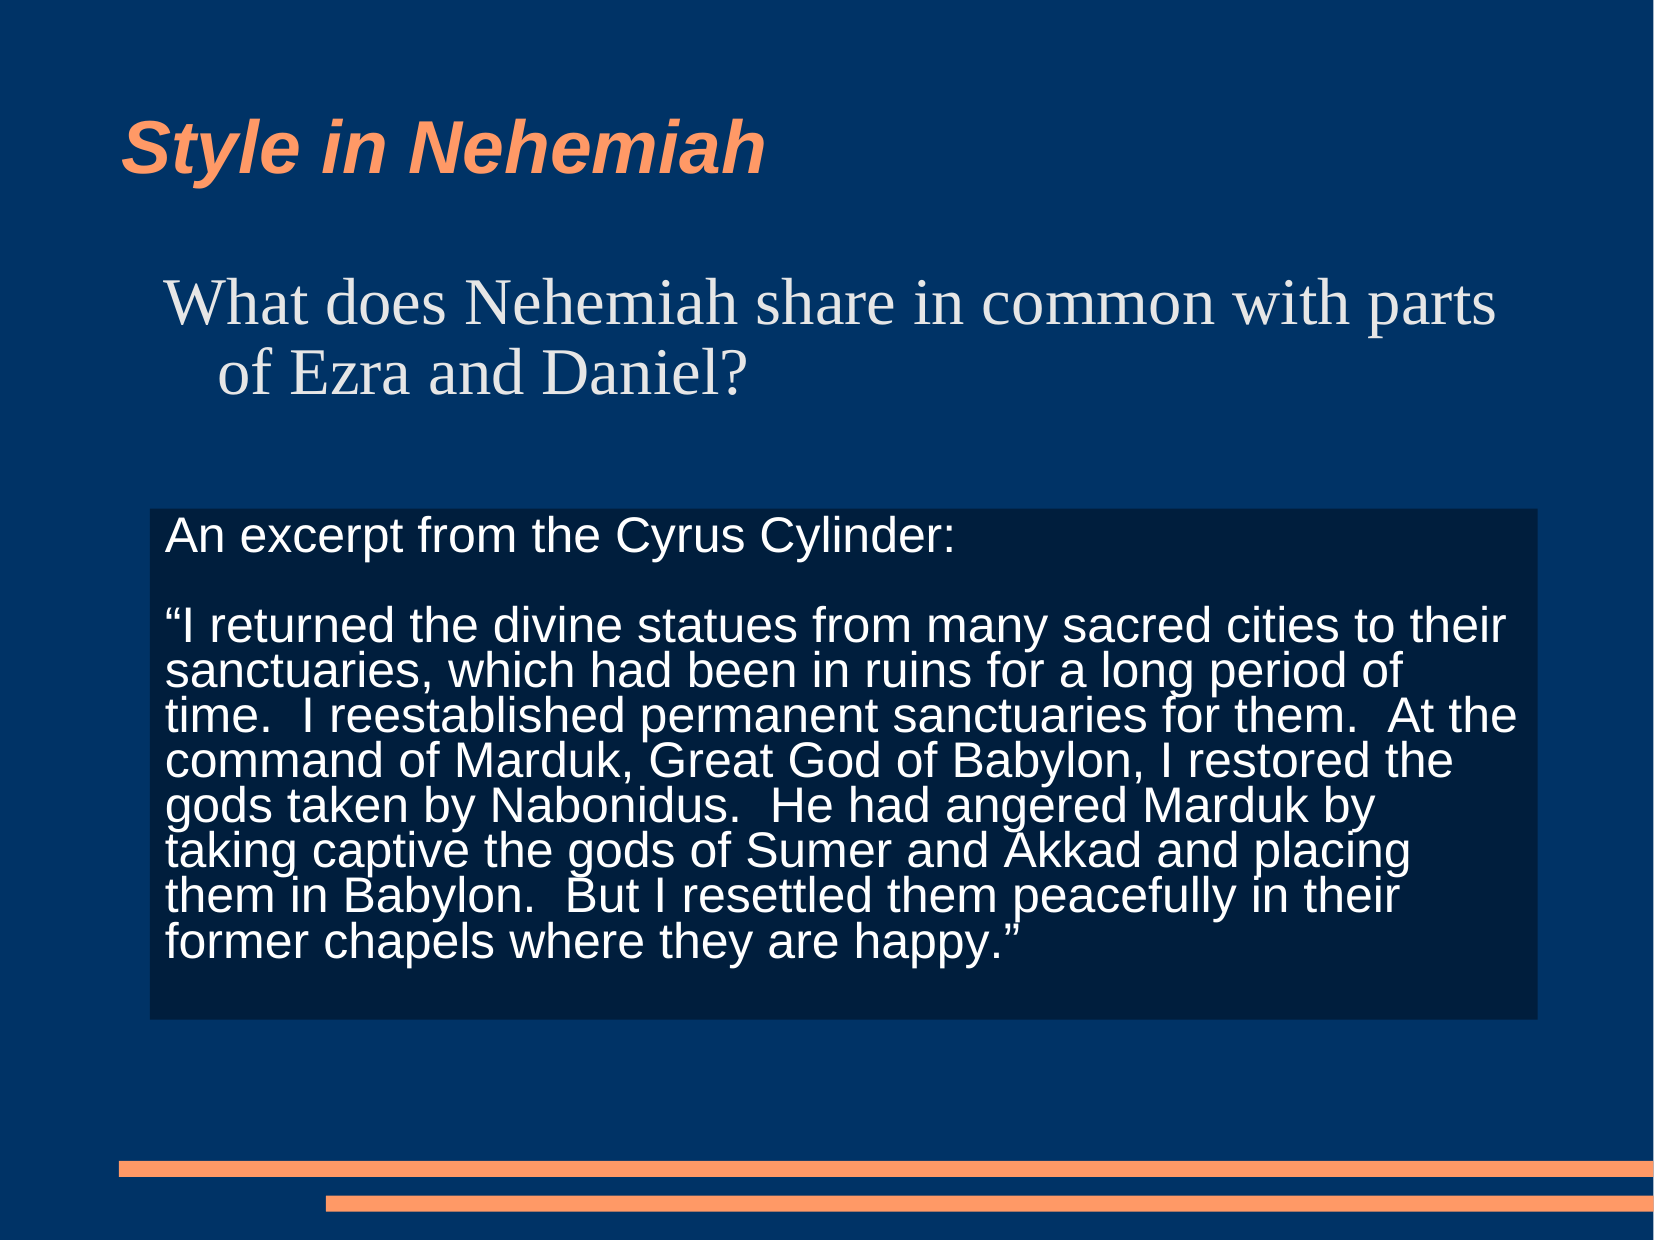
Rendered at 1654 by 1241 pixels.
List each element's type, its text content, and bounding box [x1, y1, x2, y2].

title Style in Nehemiah [121, 46, 1534, 254]
list What does Nehemiah share in common with parts of Ezra and Daniel? [146, 268, 1538, 451]
text_box An excerpt from the Cyrus Cylinder: “I returned the divine statues from many sacred cities to their sanctuaries, which had been in ruins for a long period of time. I reestablished permanent sanctuaries for them. At the command of Marduk, Great God of Babylon, I restored the gods taken by Nabonidus. He had angered Marduk by taking captive the gods of Sumer and Akkad and placing them in Babylon. But I resettled them peacefully in their former chapels where they are happy.” [149, 508, 1538, 1020]
